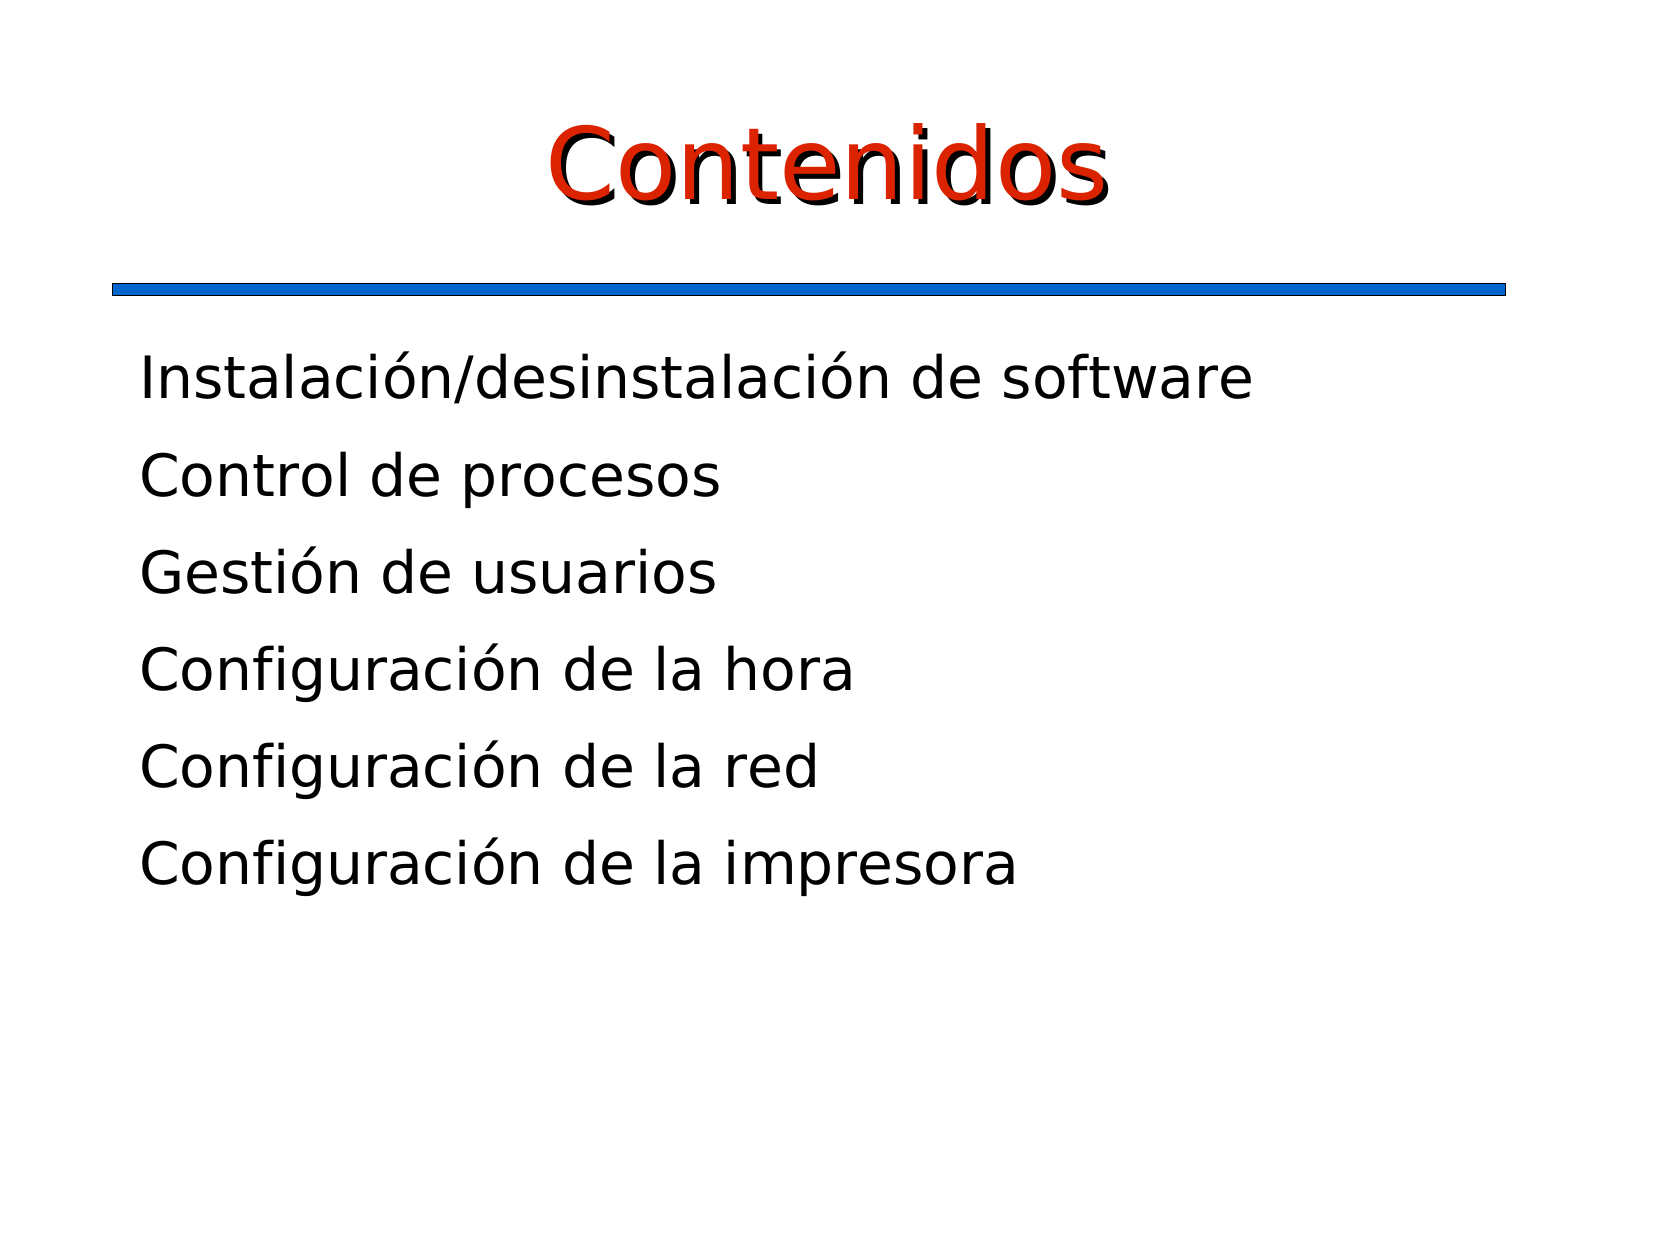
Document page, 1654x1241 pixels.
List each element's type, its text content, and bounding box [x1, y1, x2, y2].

list Instalación/desinstalación de software Control de procesos Gestión de usuarios Configuración de la hora Configuración de la red Configuración de la impresora [121, 344, 1534, 1127]
title Contenidos [121, 106, 1534, 224]
